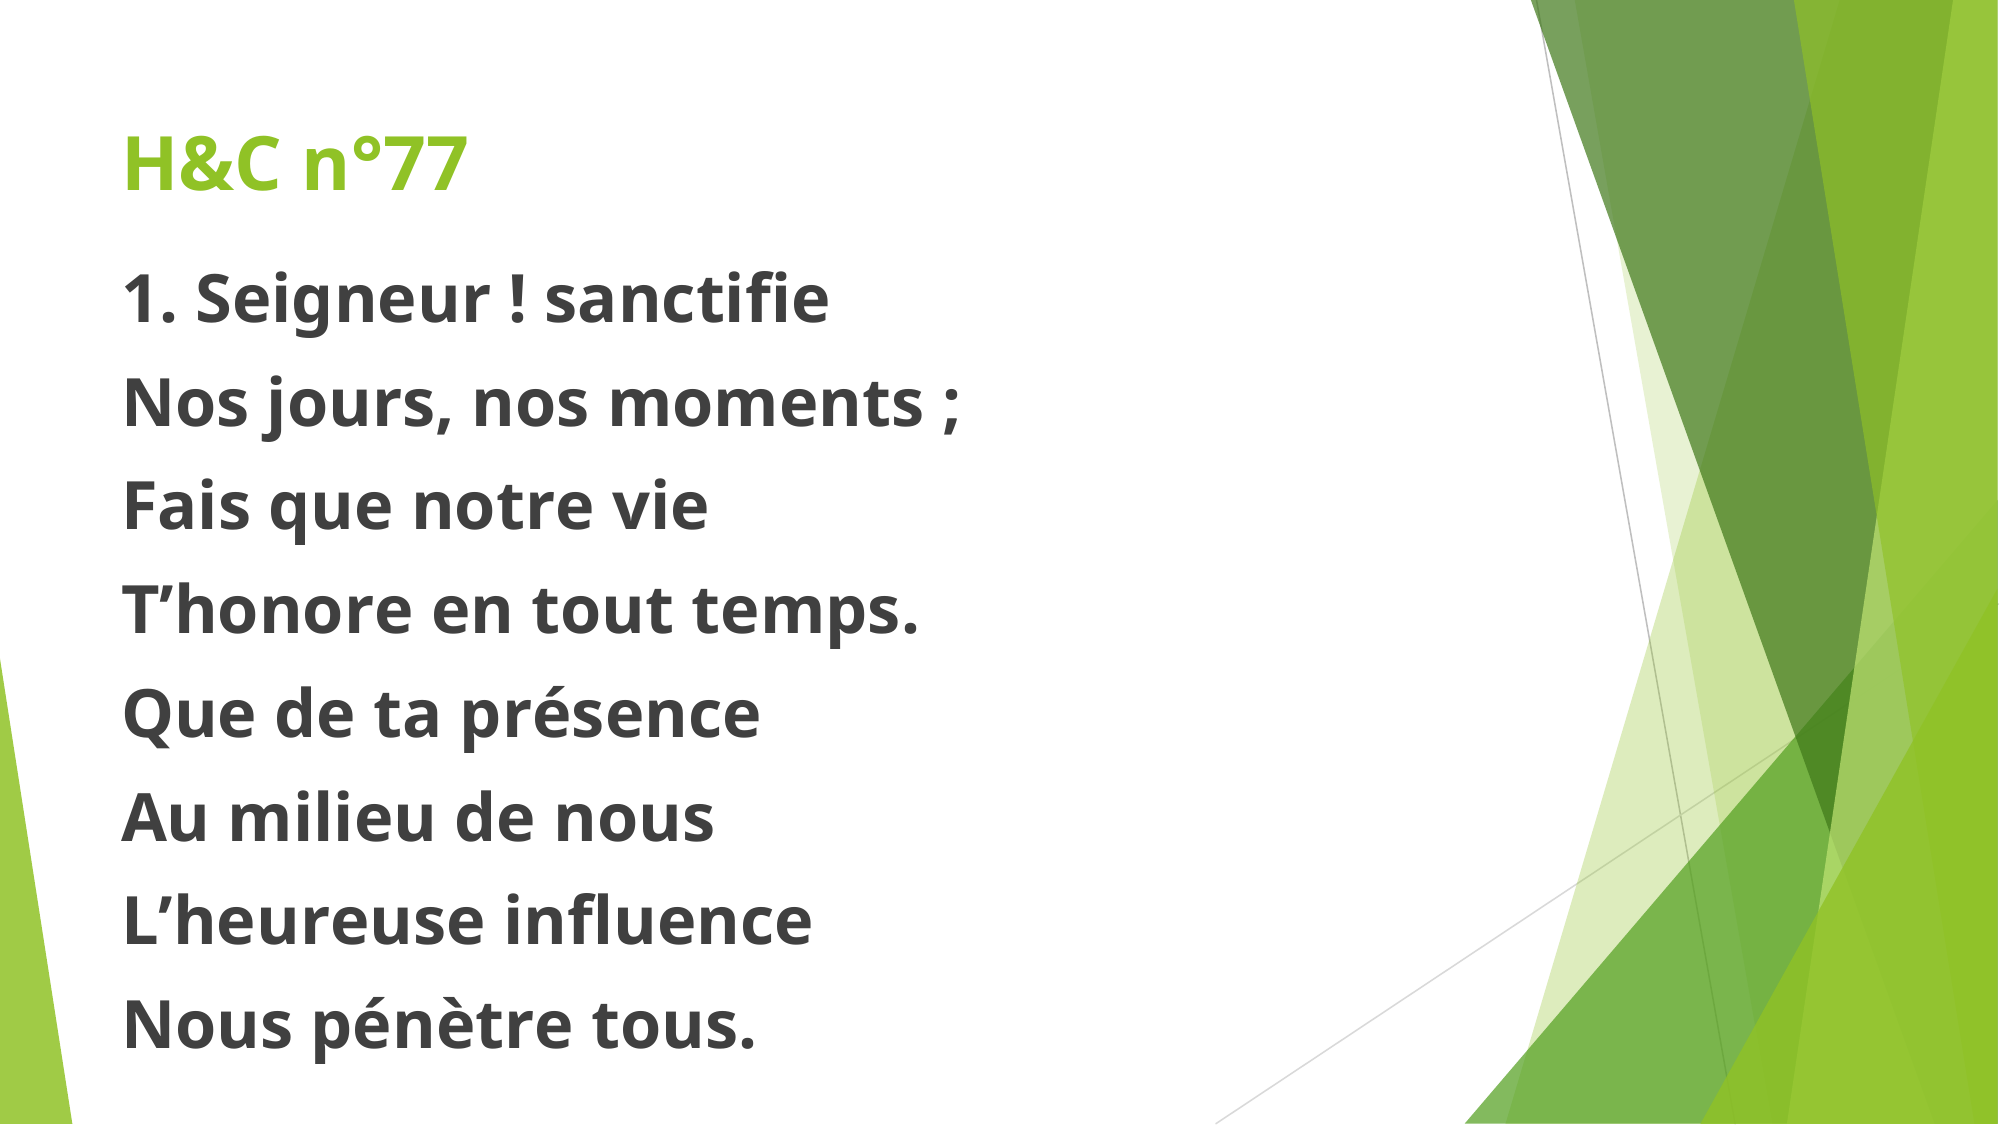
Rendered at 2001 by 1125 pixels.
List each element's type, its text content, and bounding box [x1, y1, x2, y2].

text_box H&C n°77 [106, 107, 508, 213]
text_box 1. Seigneur ! sanctifie Nos jours, nos moments ; Fais que notre vie T’honore en tout temps. Que de ta présence Au milieu de nous L’heureuse influence Nous pénètre tous. [106, 236, 1973, 1075]
